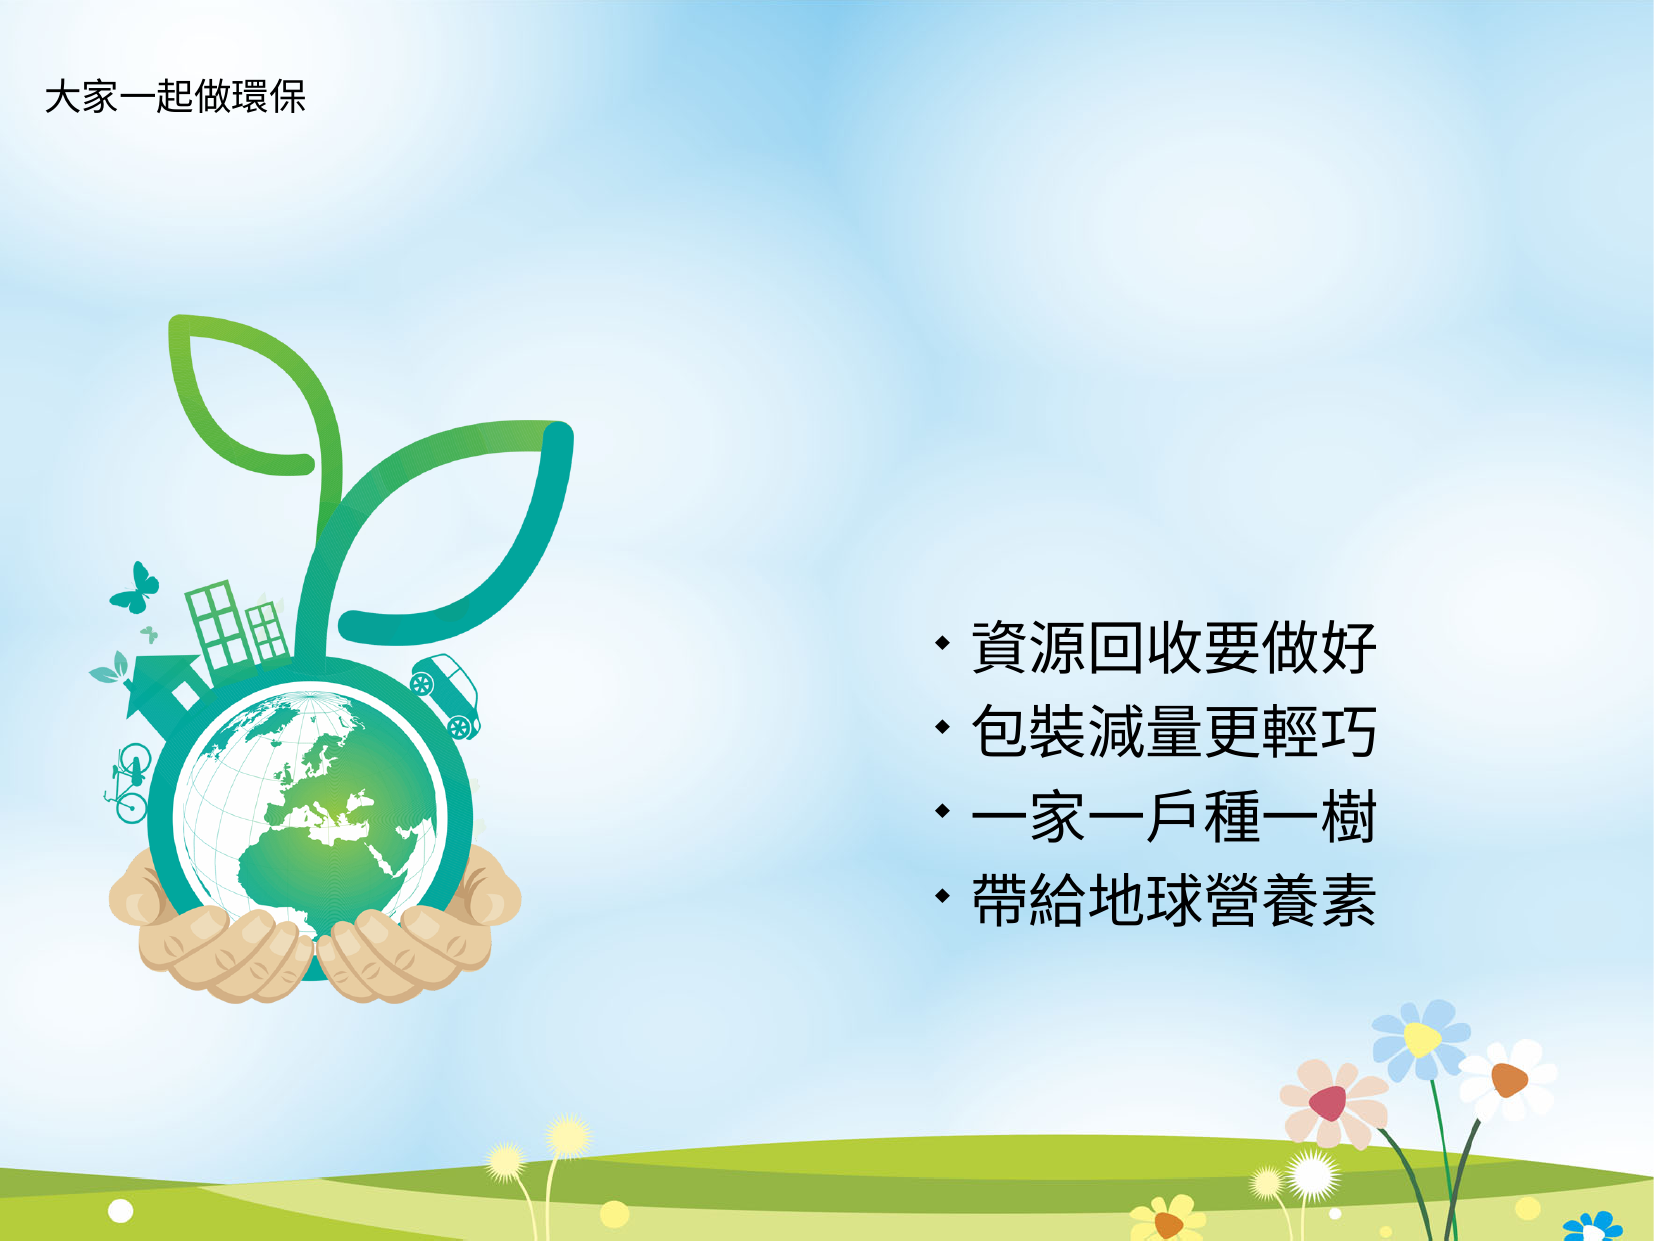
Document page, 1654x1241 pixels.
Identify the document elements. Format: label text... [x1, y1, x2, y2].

text_box 大家一起做環保 [29, 59, 384, 124]
picture [0, 0, 1654, 1241]
text_box 資源回收要做好 包裝減量更輕巧 一家一戶種一樹 帶給地球營養素 [920, 529, 1418, 989]
